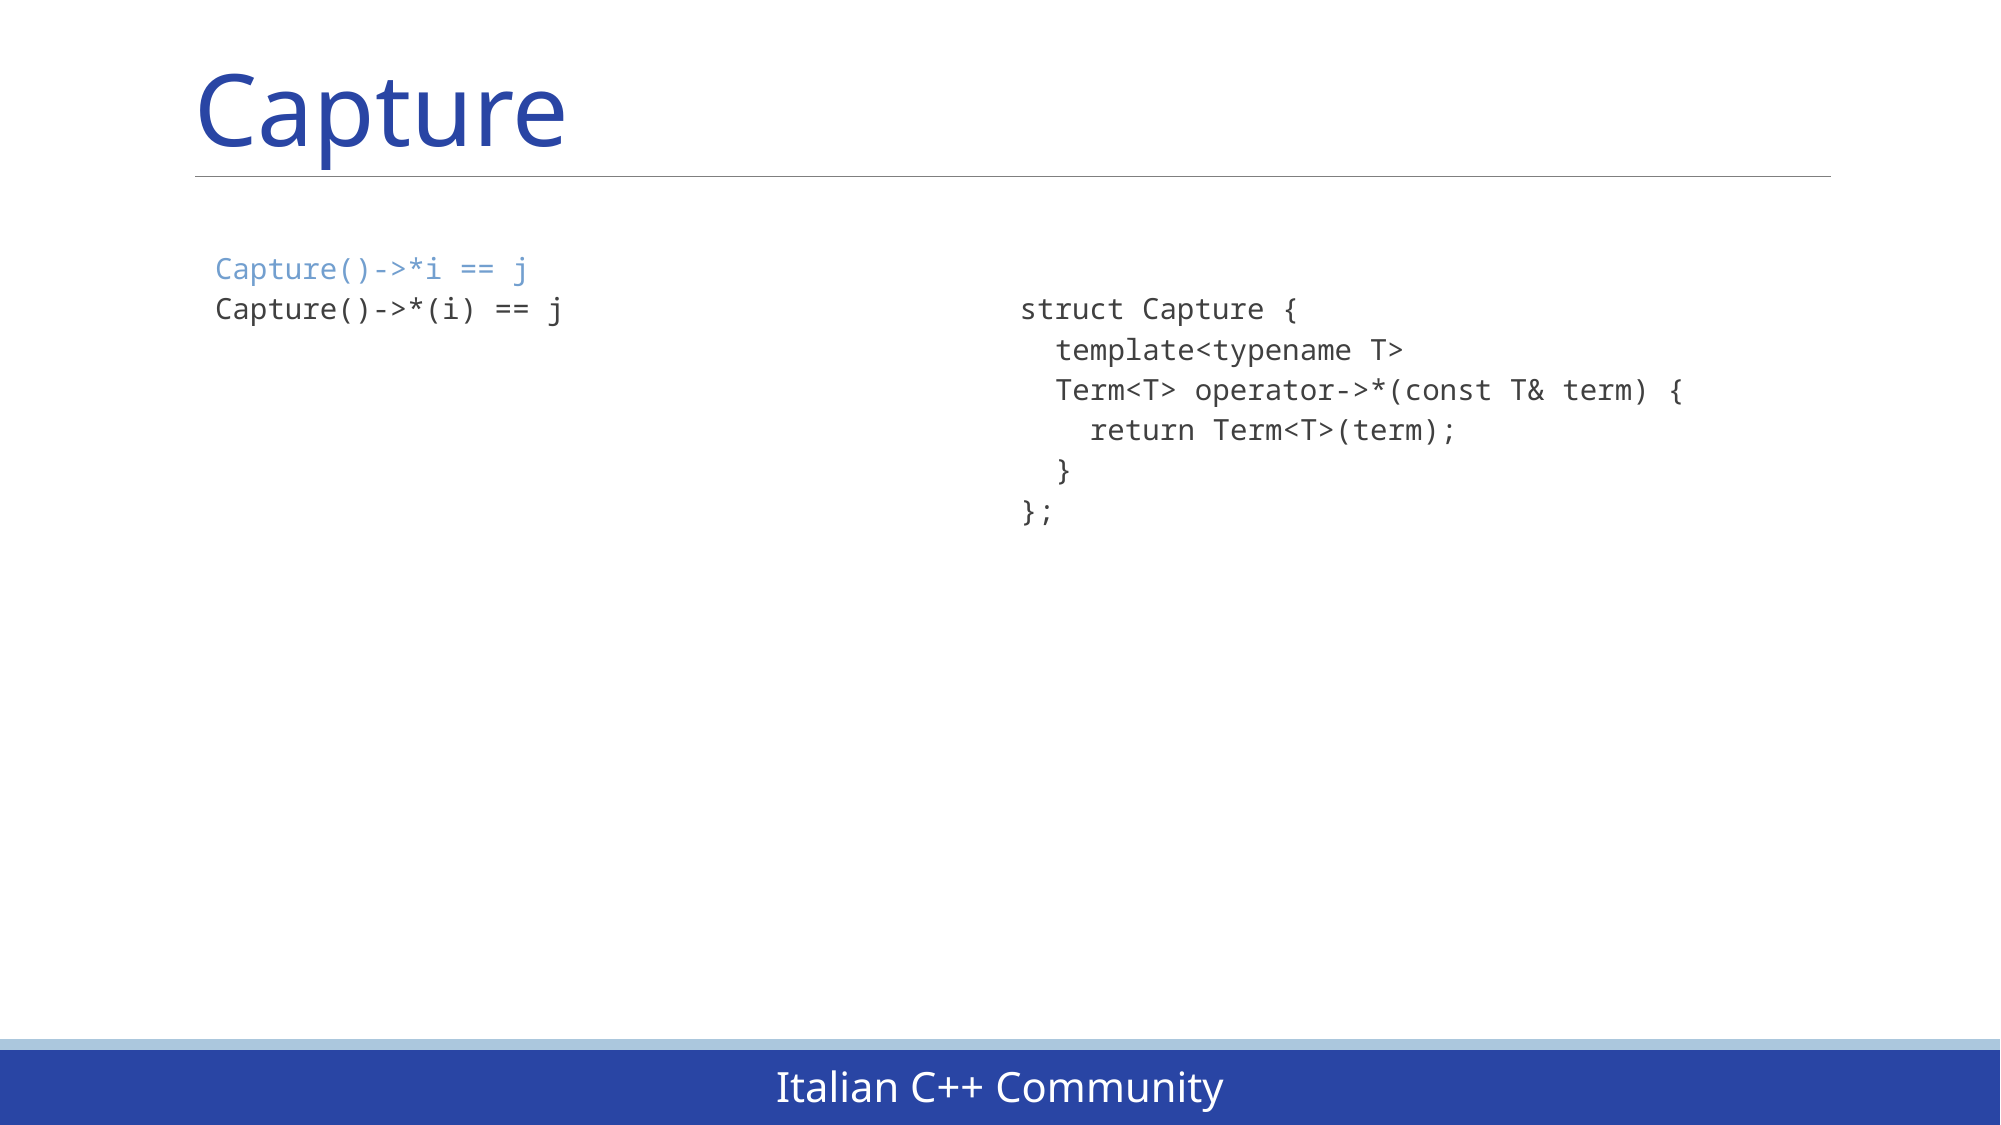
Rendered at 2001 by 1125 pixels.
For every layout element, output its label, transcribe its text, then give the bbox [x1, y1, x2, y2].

list Capture()->*i == j Capture()->*(i) == j struct Capture { template<typename T> Term<T> operator->*(const T& term) { return Term<T>(term); } }; [179, 202, 1830, 1011]
title Capture [179, 2, 1830, 175]
